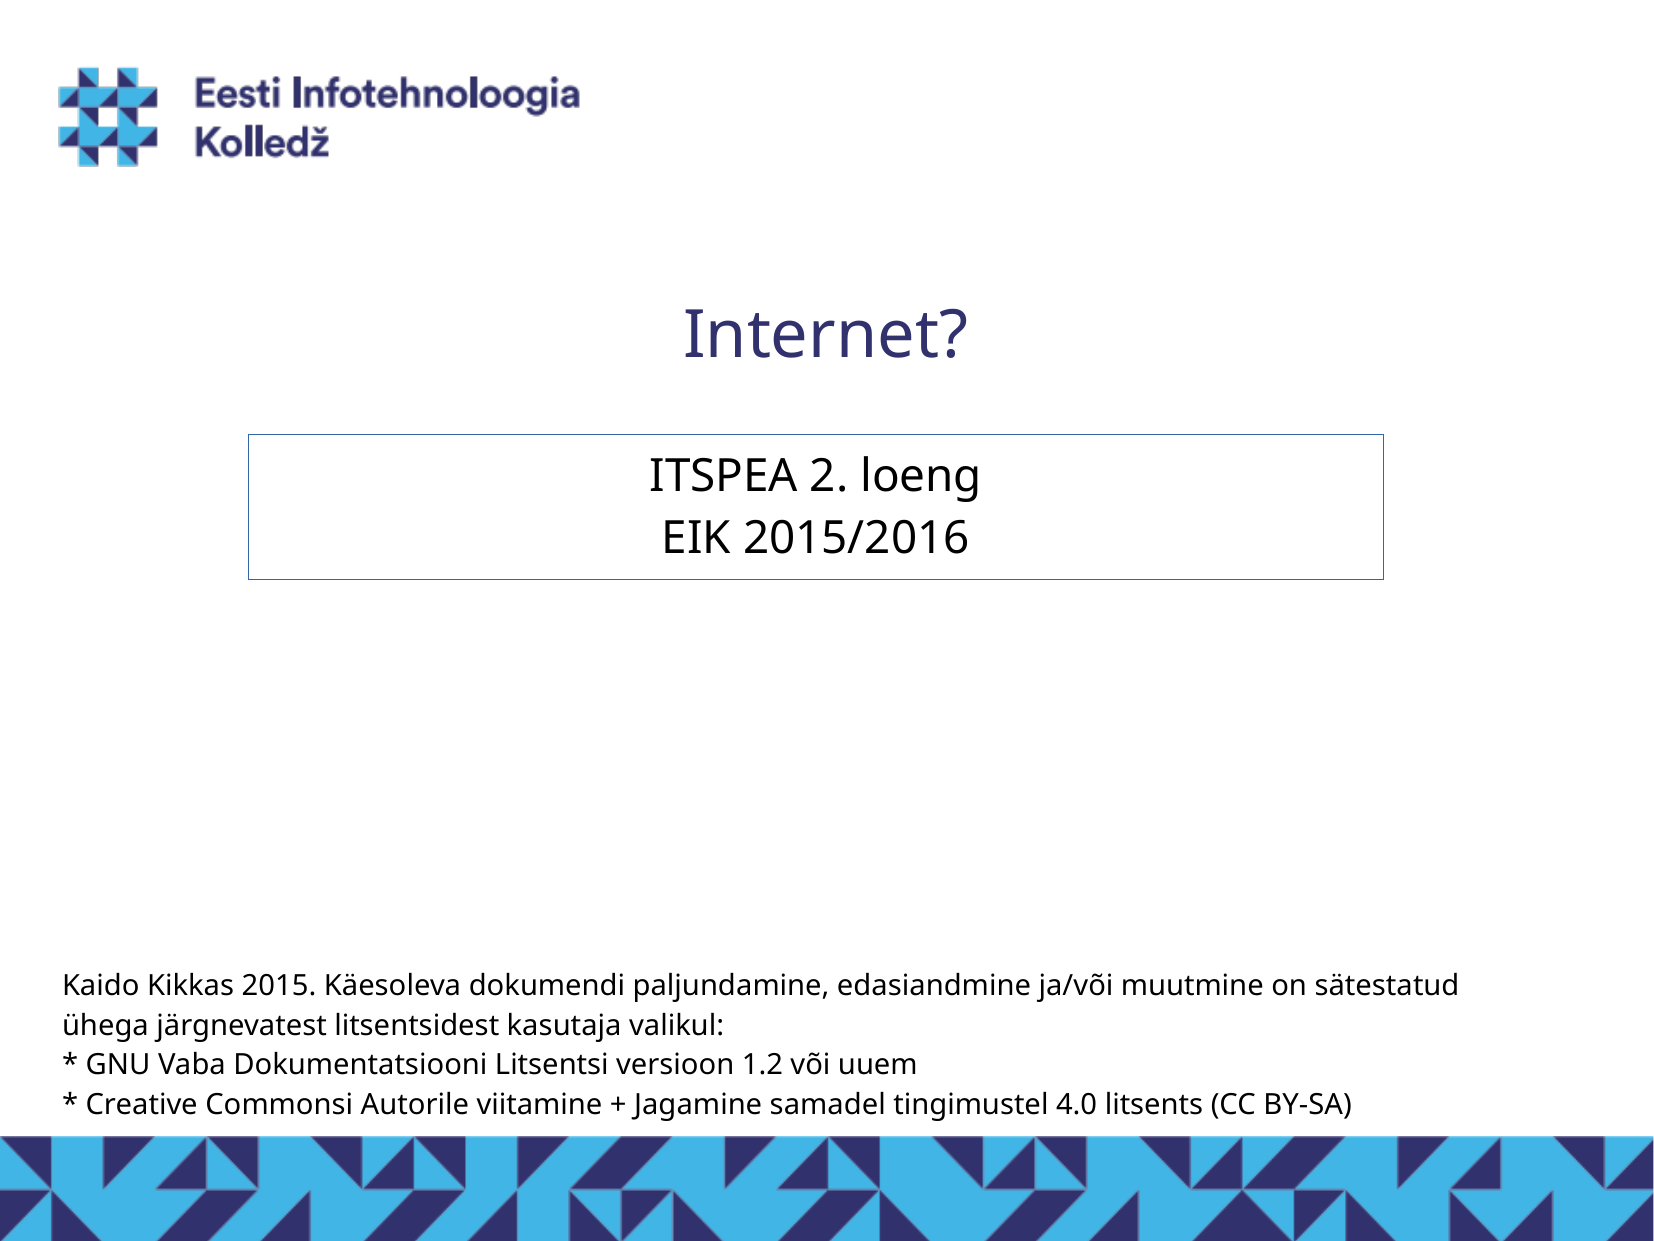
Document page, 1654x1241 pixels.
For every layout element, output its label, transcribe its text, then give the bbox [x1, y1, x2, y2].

title Internet? [257, 283, 1394, 456]
text_box ITSPEA 2. loeng EIK 2015/2016 [248, 434, 1384, 580]
text_box Kaido Kikkas 2015. Käesoleva dokumendi paljundamine, edasiandmine ja/või muutmine on sätestatud ühega järgnevatest litsentsidest kasutaja valikul: * GNU Vaba Dokumentatsiooni Litsentsi versioon 1.2 või uuem * Creative Commonsi Autorile viitamine + Jagamine samadel tingimustel 4.0 litsents (CC BY-SA) [47, 956, 1630, 1112]
